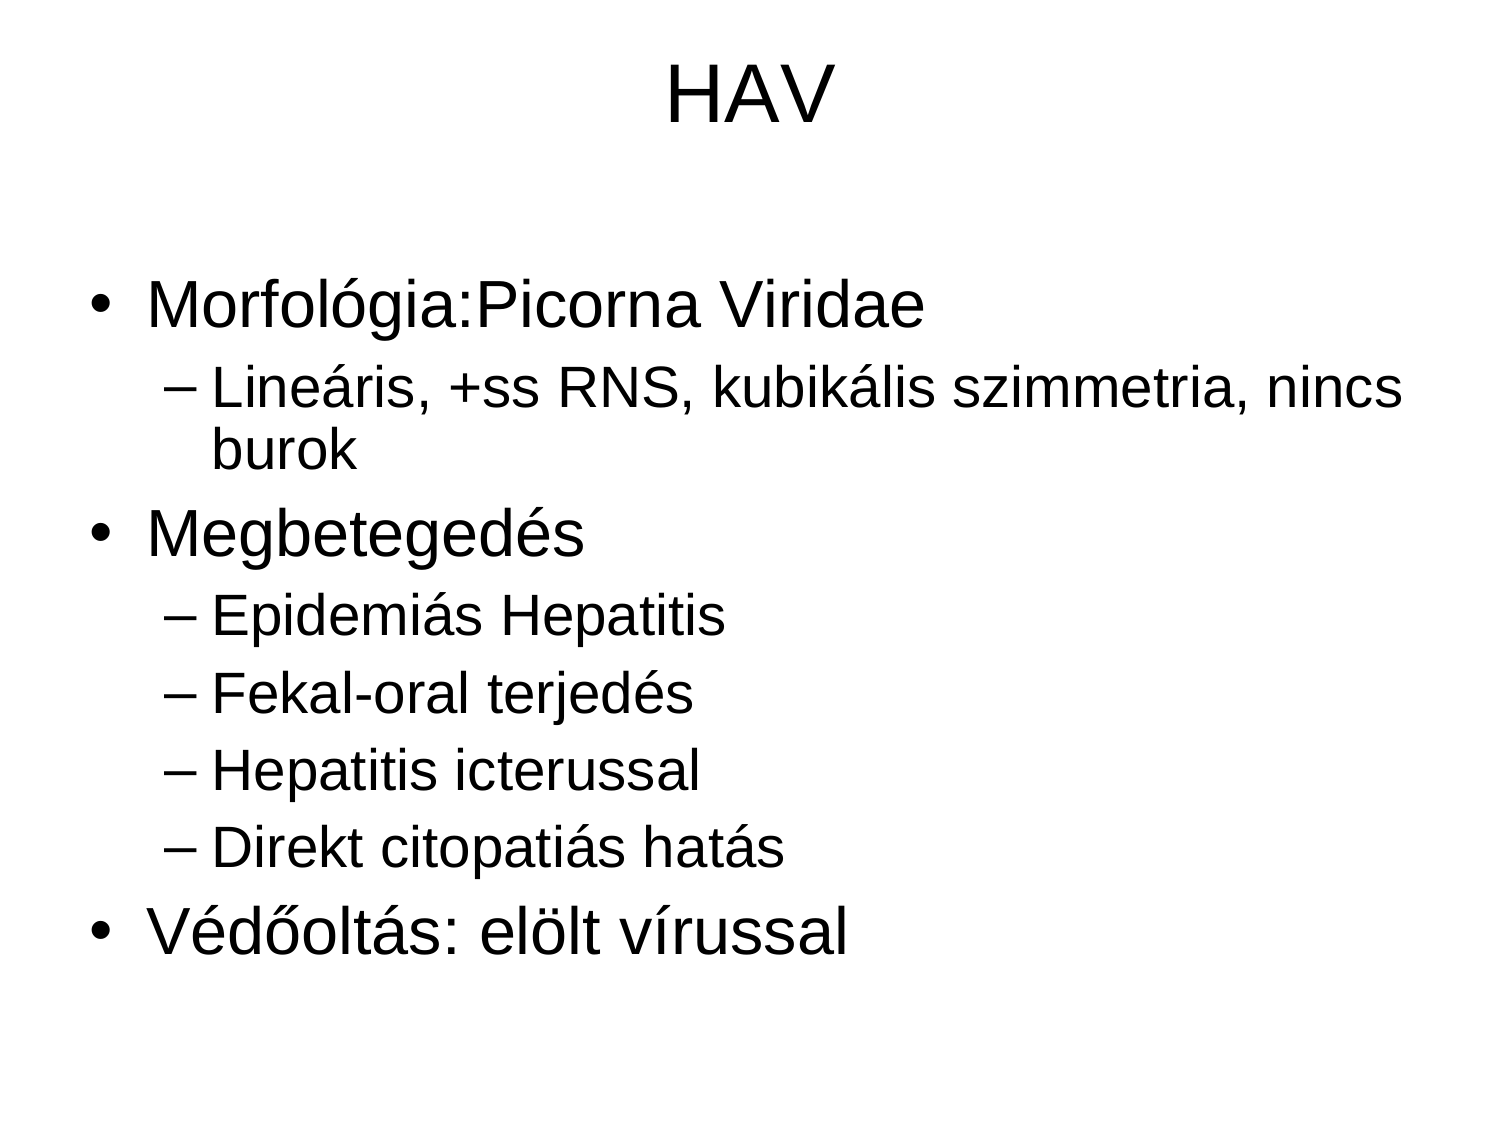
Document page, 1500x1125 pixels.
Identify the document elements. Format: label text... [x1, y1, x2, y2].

title HAV [75, 31, 1426, 247]
list Morfológia:Picorna Viridae Lineáris, +ss RNS, kubikális szimmetria, nincs burok Megbetegedés Epidemiás Hepatitis Fekal-oral terjedés Hepatitis icterussal Direkt citopatiás hatás Védőoltás: elölt vírussal [75, 262, 1426, 1005]
